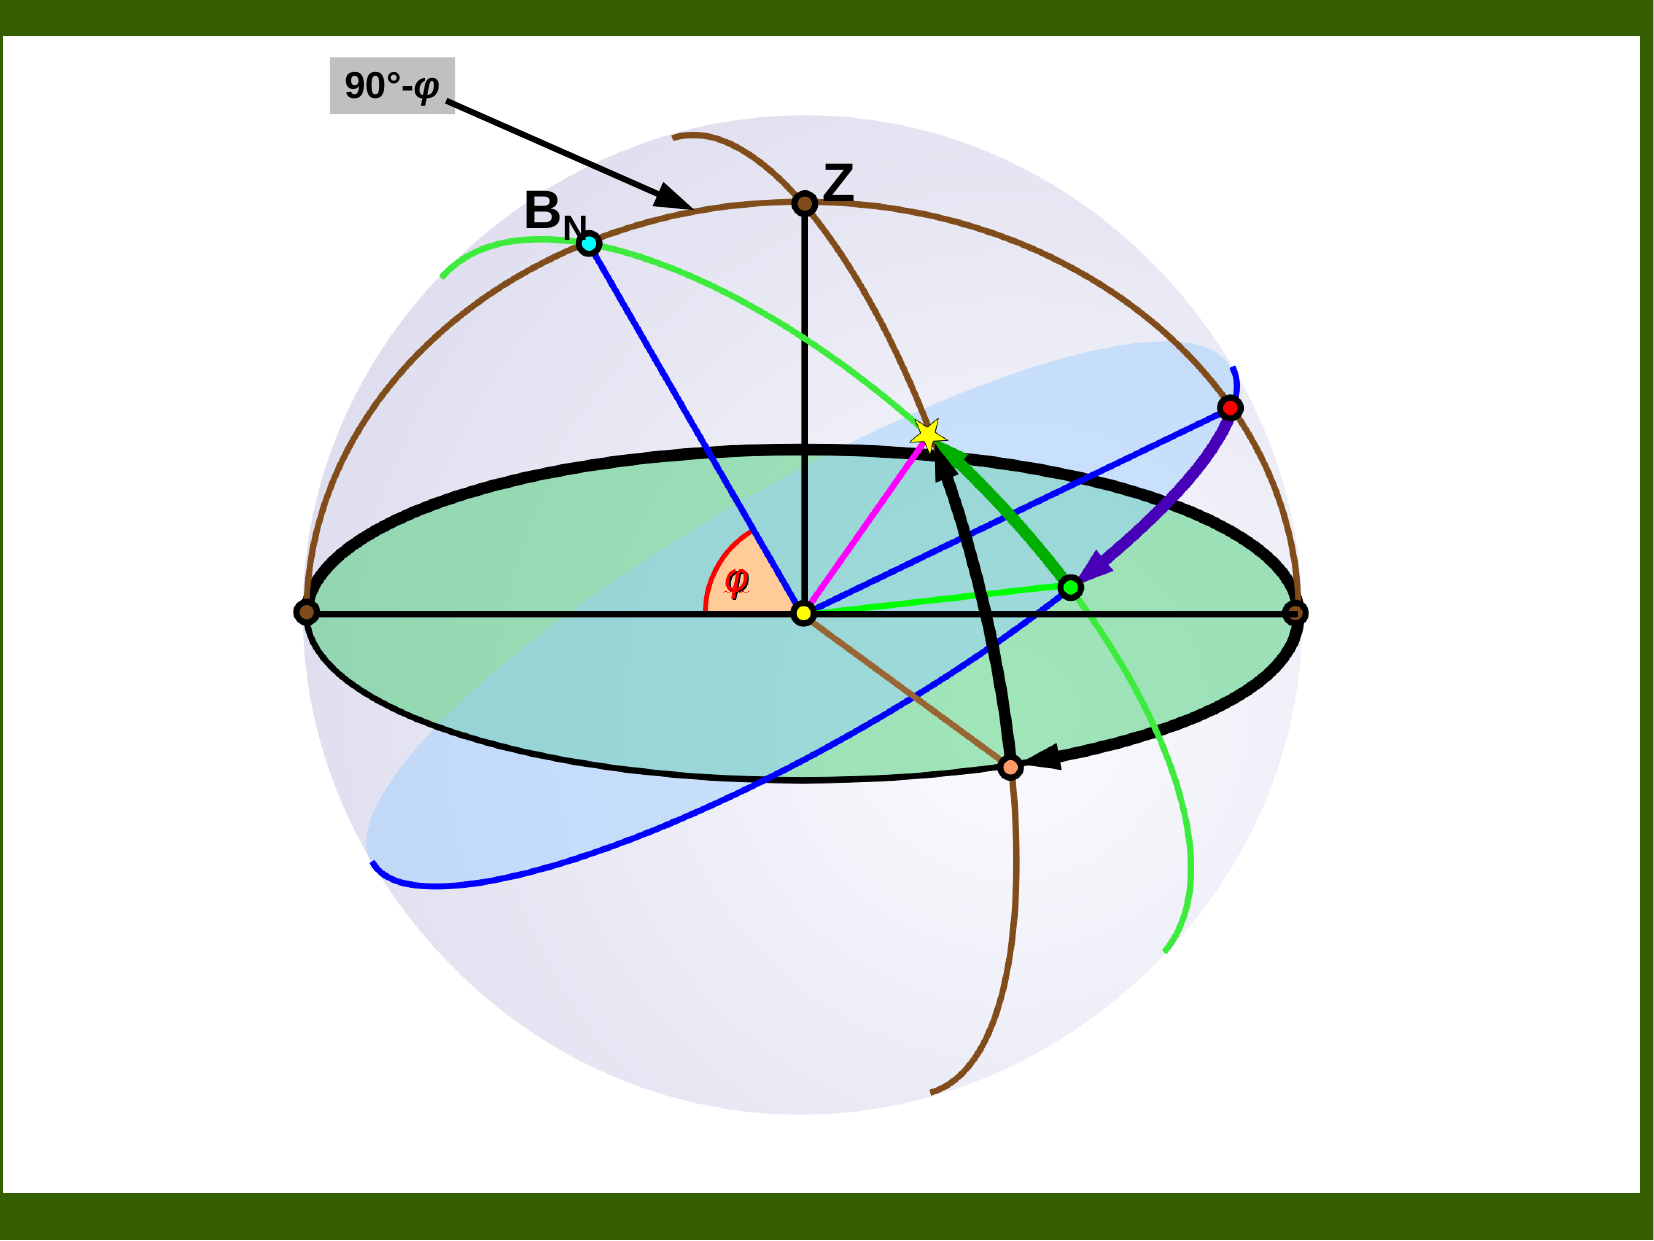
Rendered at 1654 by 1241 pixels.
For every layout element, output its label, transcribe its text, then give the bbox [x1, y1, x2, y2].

text_box Z [807, 145, 871, 221]
picture [3, 36, 1640, 1193]
text_box BN [508, 172, 604, 255]
text_box 90°-φ [329, 57, 456, 115]
